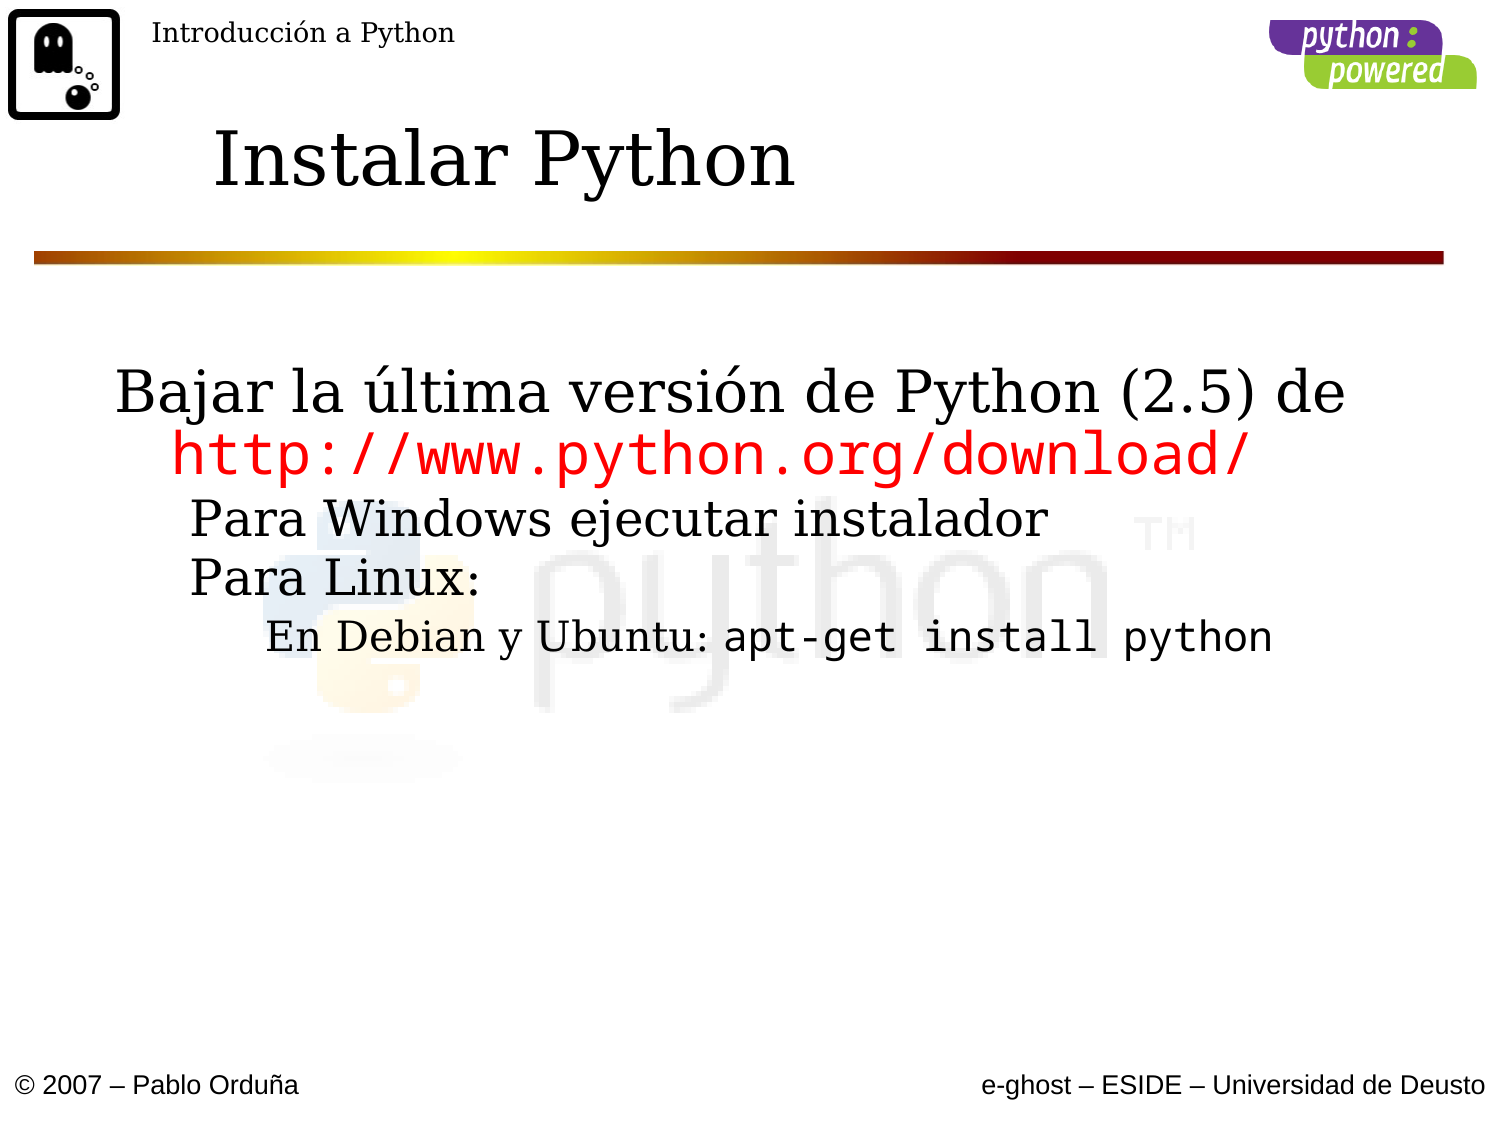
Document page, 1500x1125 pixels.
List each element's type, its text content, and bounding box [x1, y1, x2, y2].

list Bajar la última versión de Python (2.5) de http://www.python.org/download/ Para Windows ejecutar instalador Para Linux: En Debian y Ubuntu: apt-get install python [100, 361, 1469, 1037]
picture [5, 7, 125, 124]
title Instalar Python [198, 0, 1477, 211]
picture [34, 251, 1447, 266]
